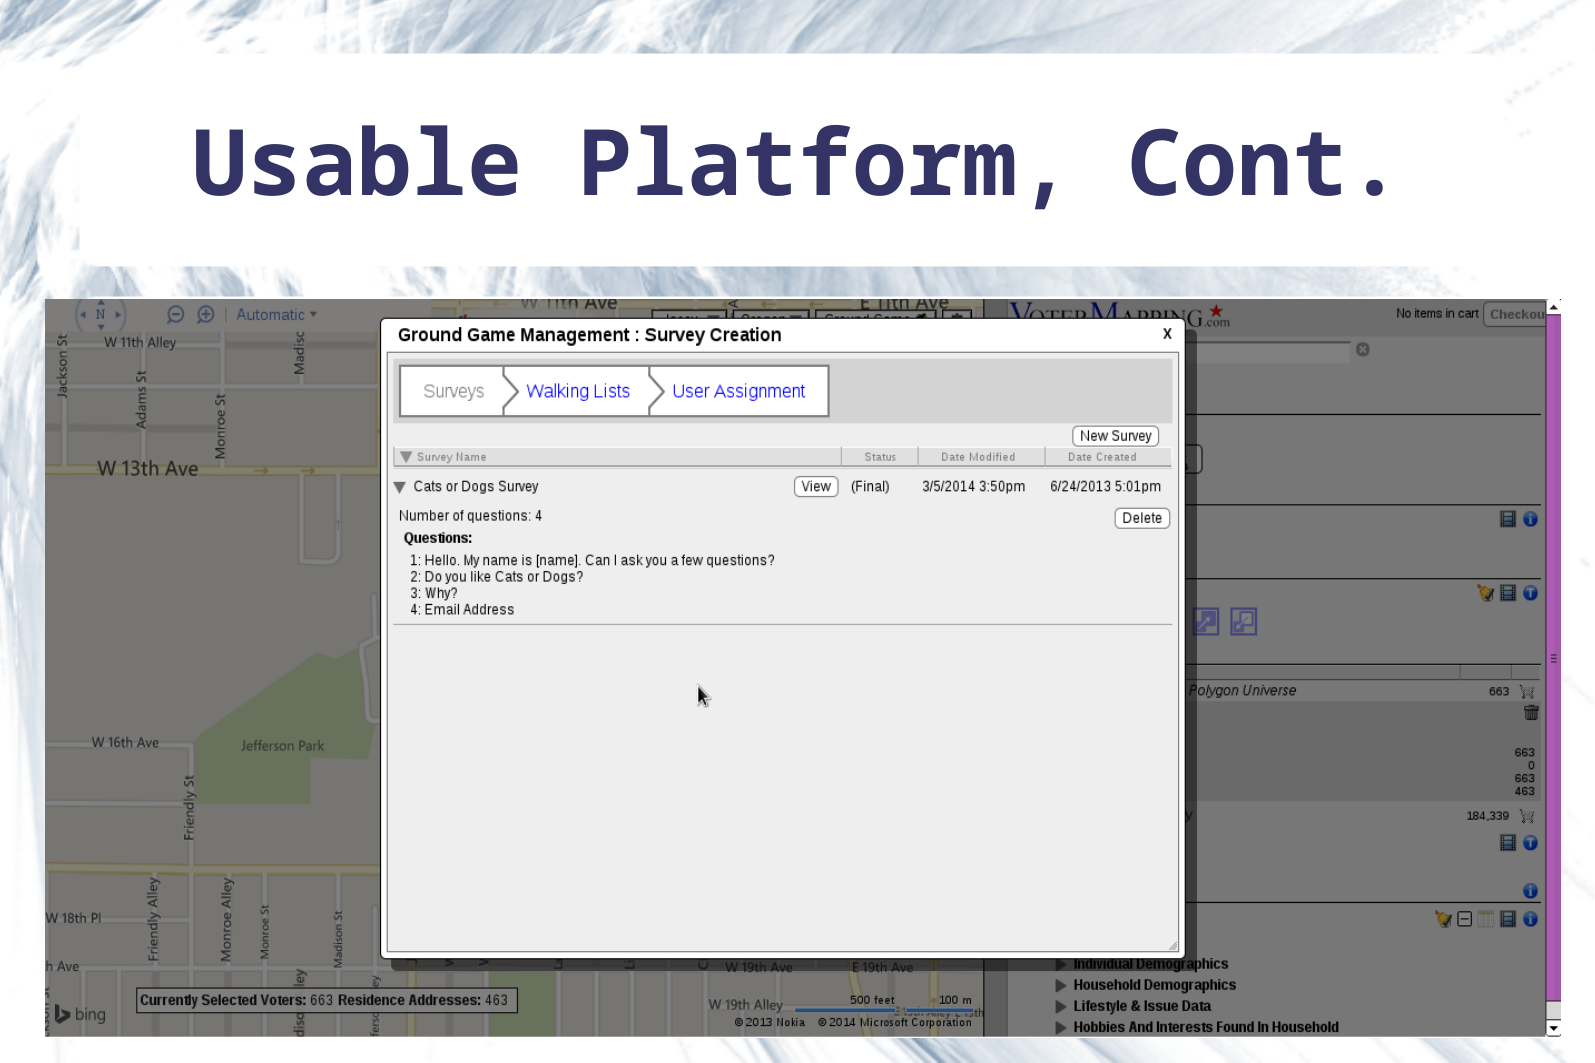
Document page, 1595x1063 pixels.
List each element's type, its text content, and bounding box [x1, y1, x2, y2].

picture [0, 0, 1595, 1063]
title Usable Platform, Cont. [79, 62, 1515, 259]
